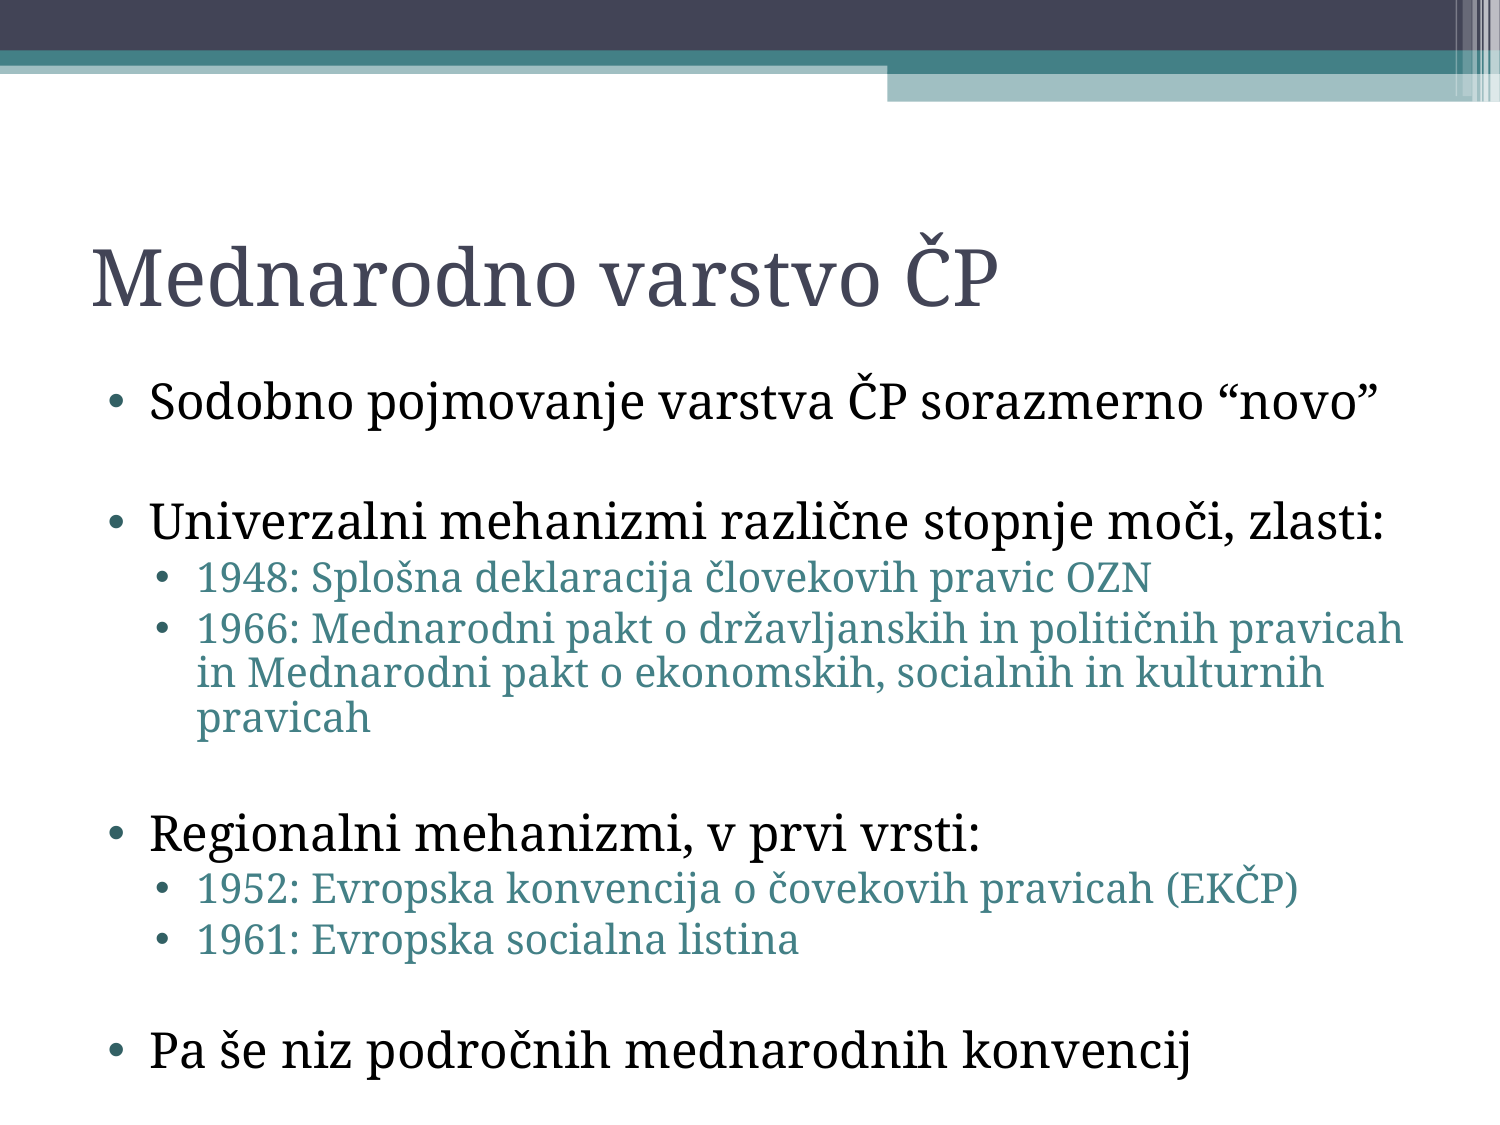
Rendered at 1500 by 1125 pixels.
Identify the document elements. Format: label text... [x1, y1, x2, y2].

title Mednarodno varstvo ČP [75, 187, 1426, 363]
list Sodobno pojmovanje varstva ČP sorazmerno “novo” Univerzalni mehanizmi različne stopnje moči, zlasti: 1948: Splošna deklaracija človekovih pravic OZN 1966: Mednarodni pakt o državljanskih in političnih pravicah in Mednarodni pakt o ekonomskih, socialnih in kulturnih pravicah Regionalni mehanizmi, v prvi vrsti: 1952: Evropska konvencija o čovekovih pravicah (EKČP) 1961: Evropska socialna listina Pa še niz področnih mednarodnih konvencij [75, 369, 1426, 1079]
